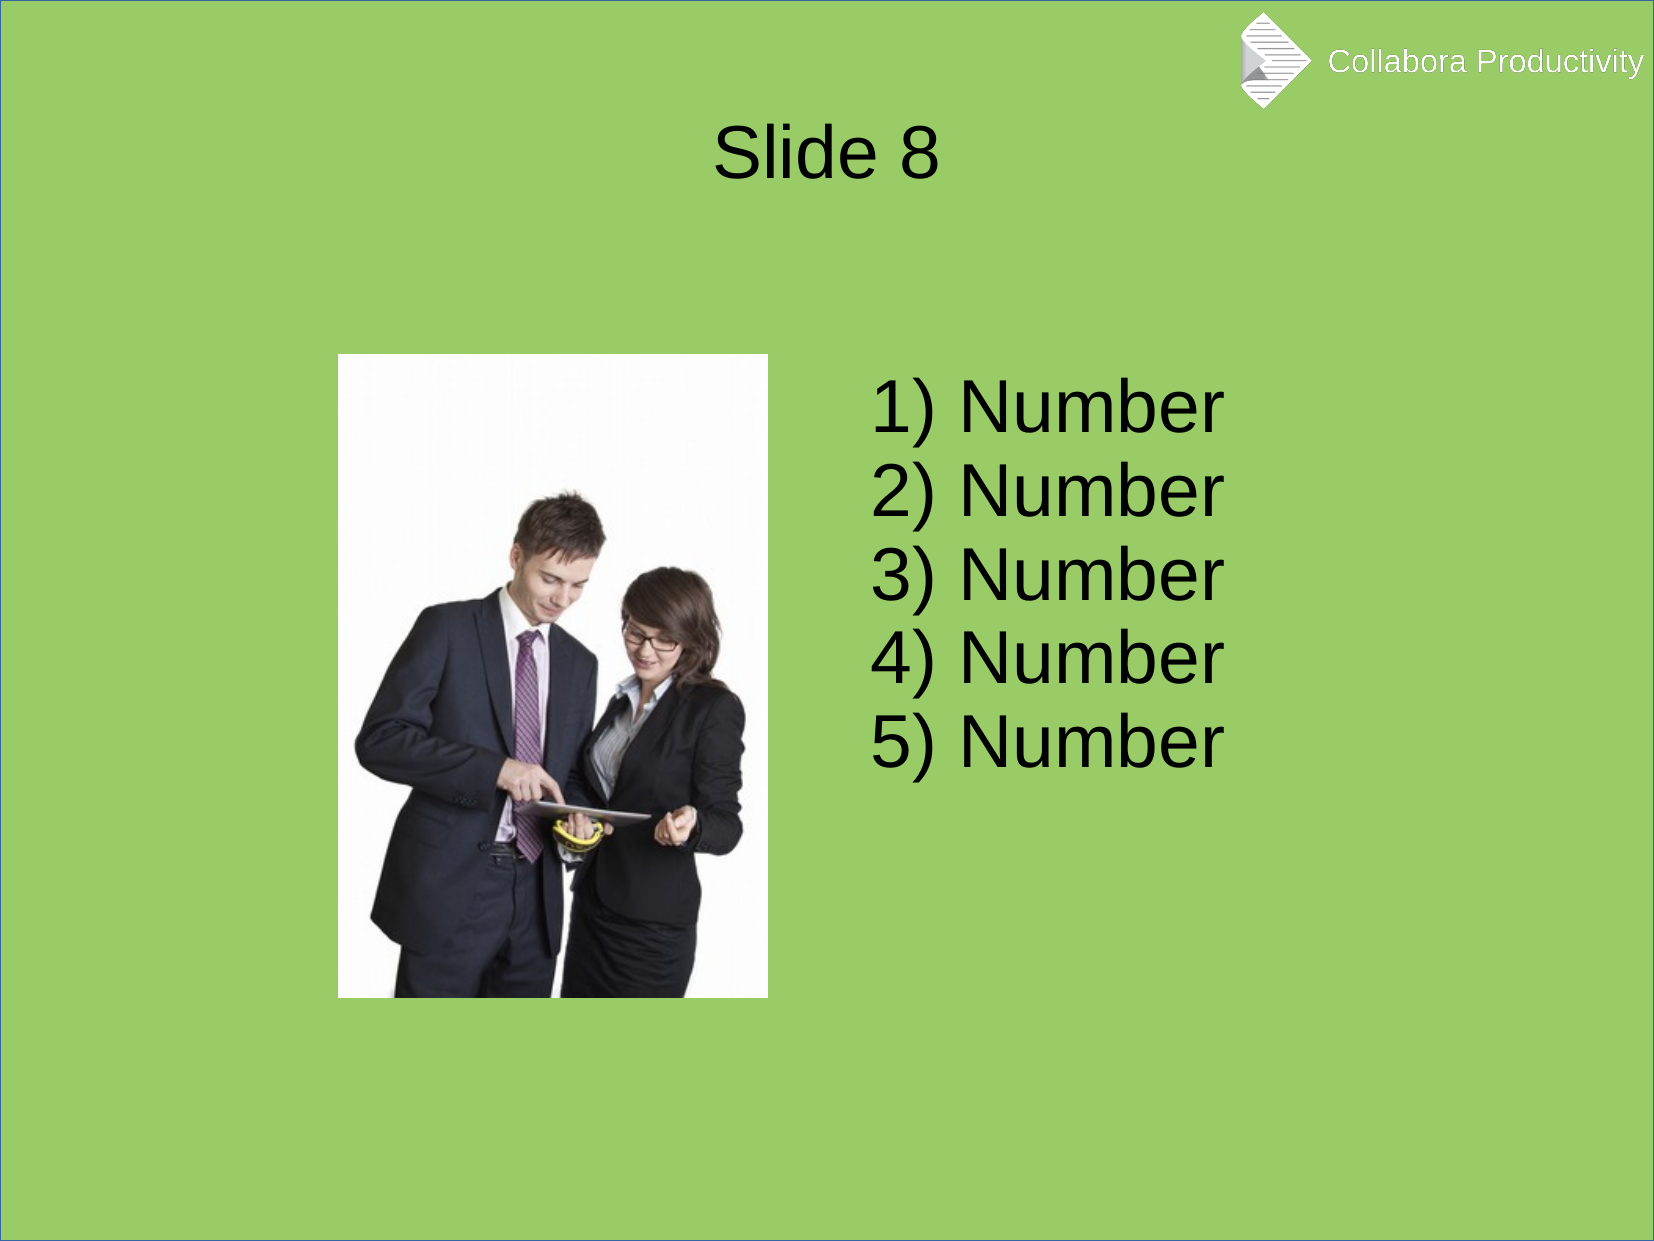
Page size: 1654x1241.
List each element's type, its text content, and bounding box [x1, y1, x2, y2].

picture [1241, 12, 1644, 109]
title Slide 8 [82, 49, 1571, 257]
text_box [0, 0, 1654, 1241]
text_box Number Number Number Number Number [856, 356, 1241, 792]
picture [338, 354, 768, 998]
